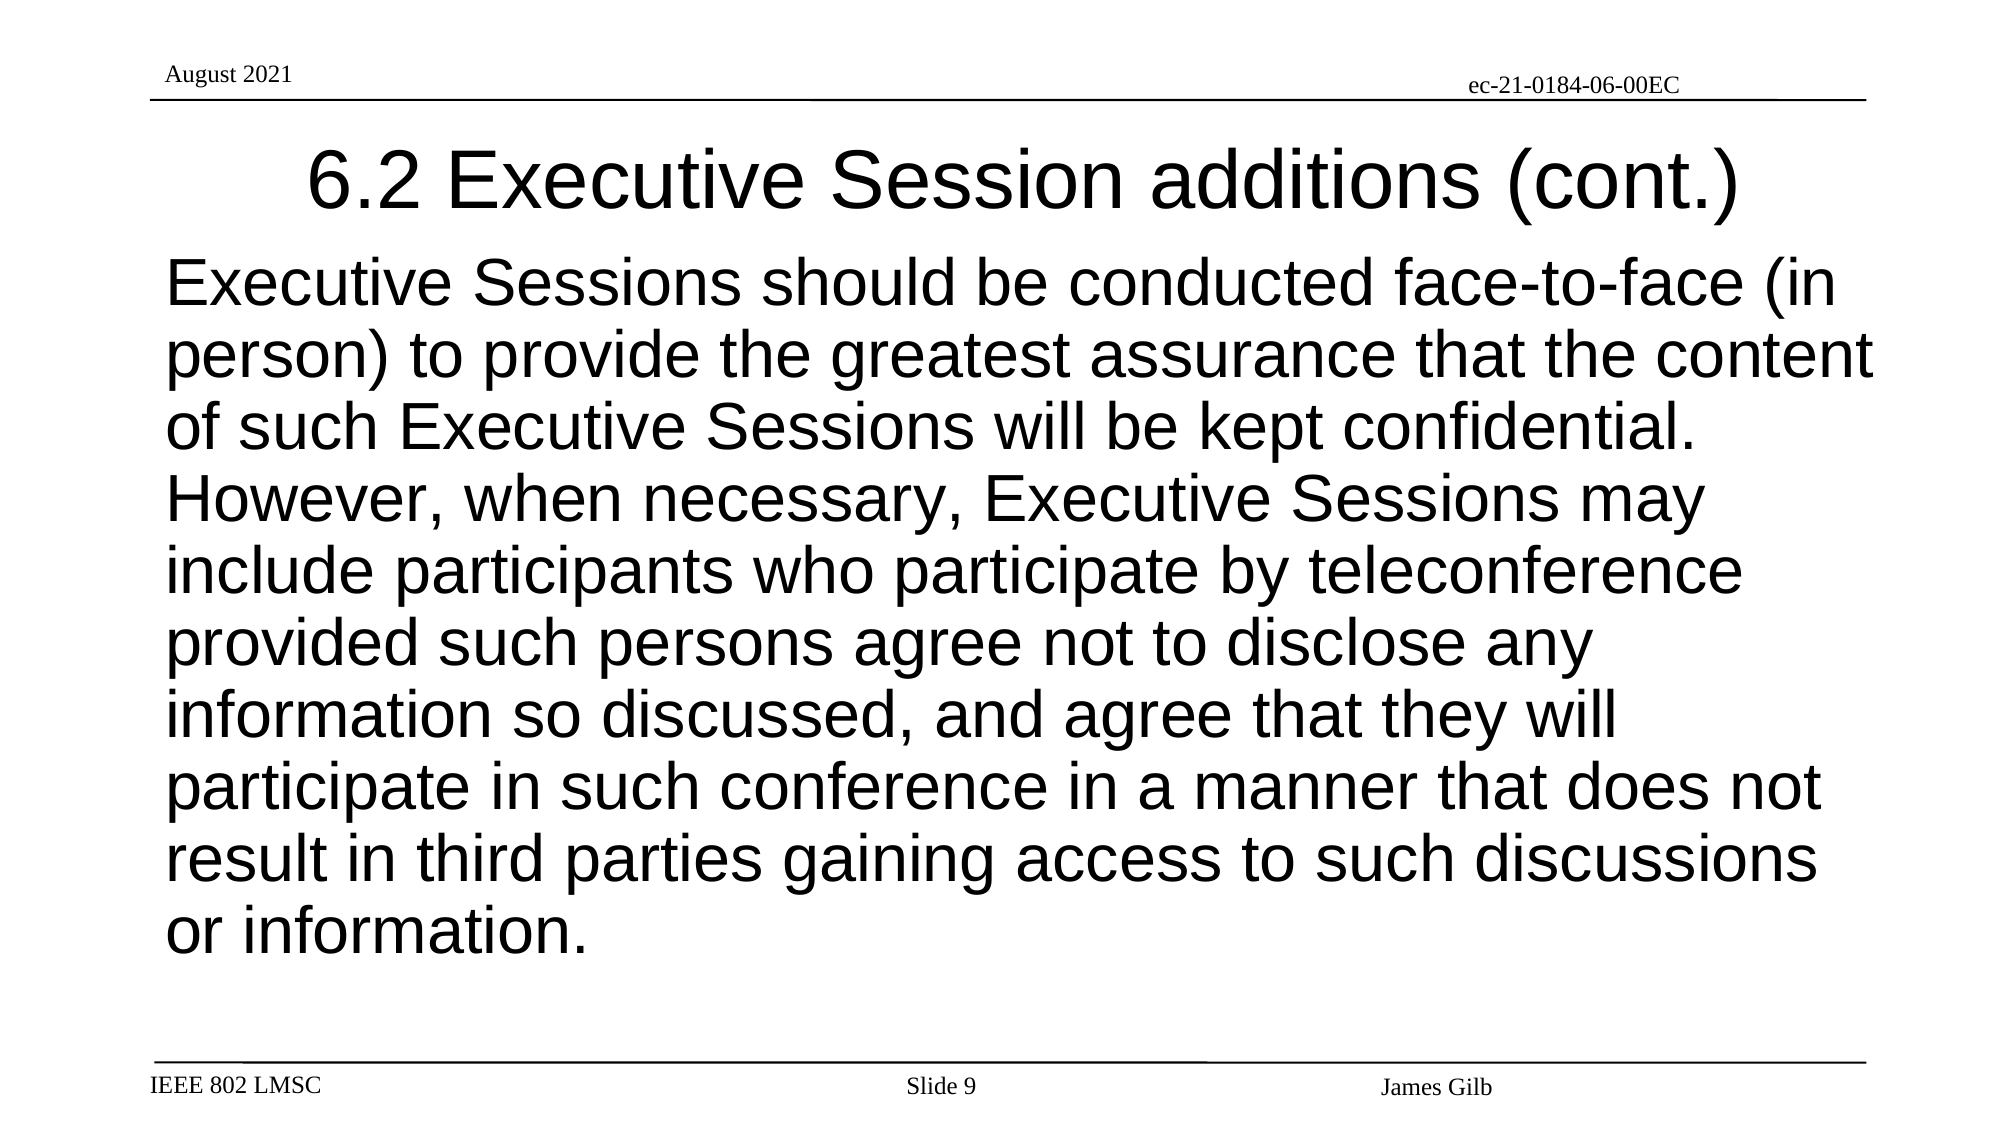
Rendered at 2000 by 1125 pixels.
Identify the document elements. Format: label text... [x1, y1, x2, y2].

text_box Slide [799, 1069, 1083, 1108]
list Executive Sessions should be conducted face-to-face (in person) to provide the greatest assurance that the content of such Executive Sessions will be kept confidential. However, when necessary, Executive Sessions may include participants who participate by teleconference provided such persons agree not to disclose any information so discussed, and agree that they will participate in such conference in a manner that does not result in third parties gaining access to such discussions or information. [149, 239, 1900, 1051]
title 6.2 Executive Session additions (cont.) [149, 112, 1900, 238]
